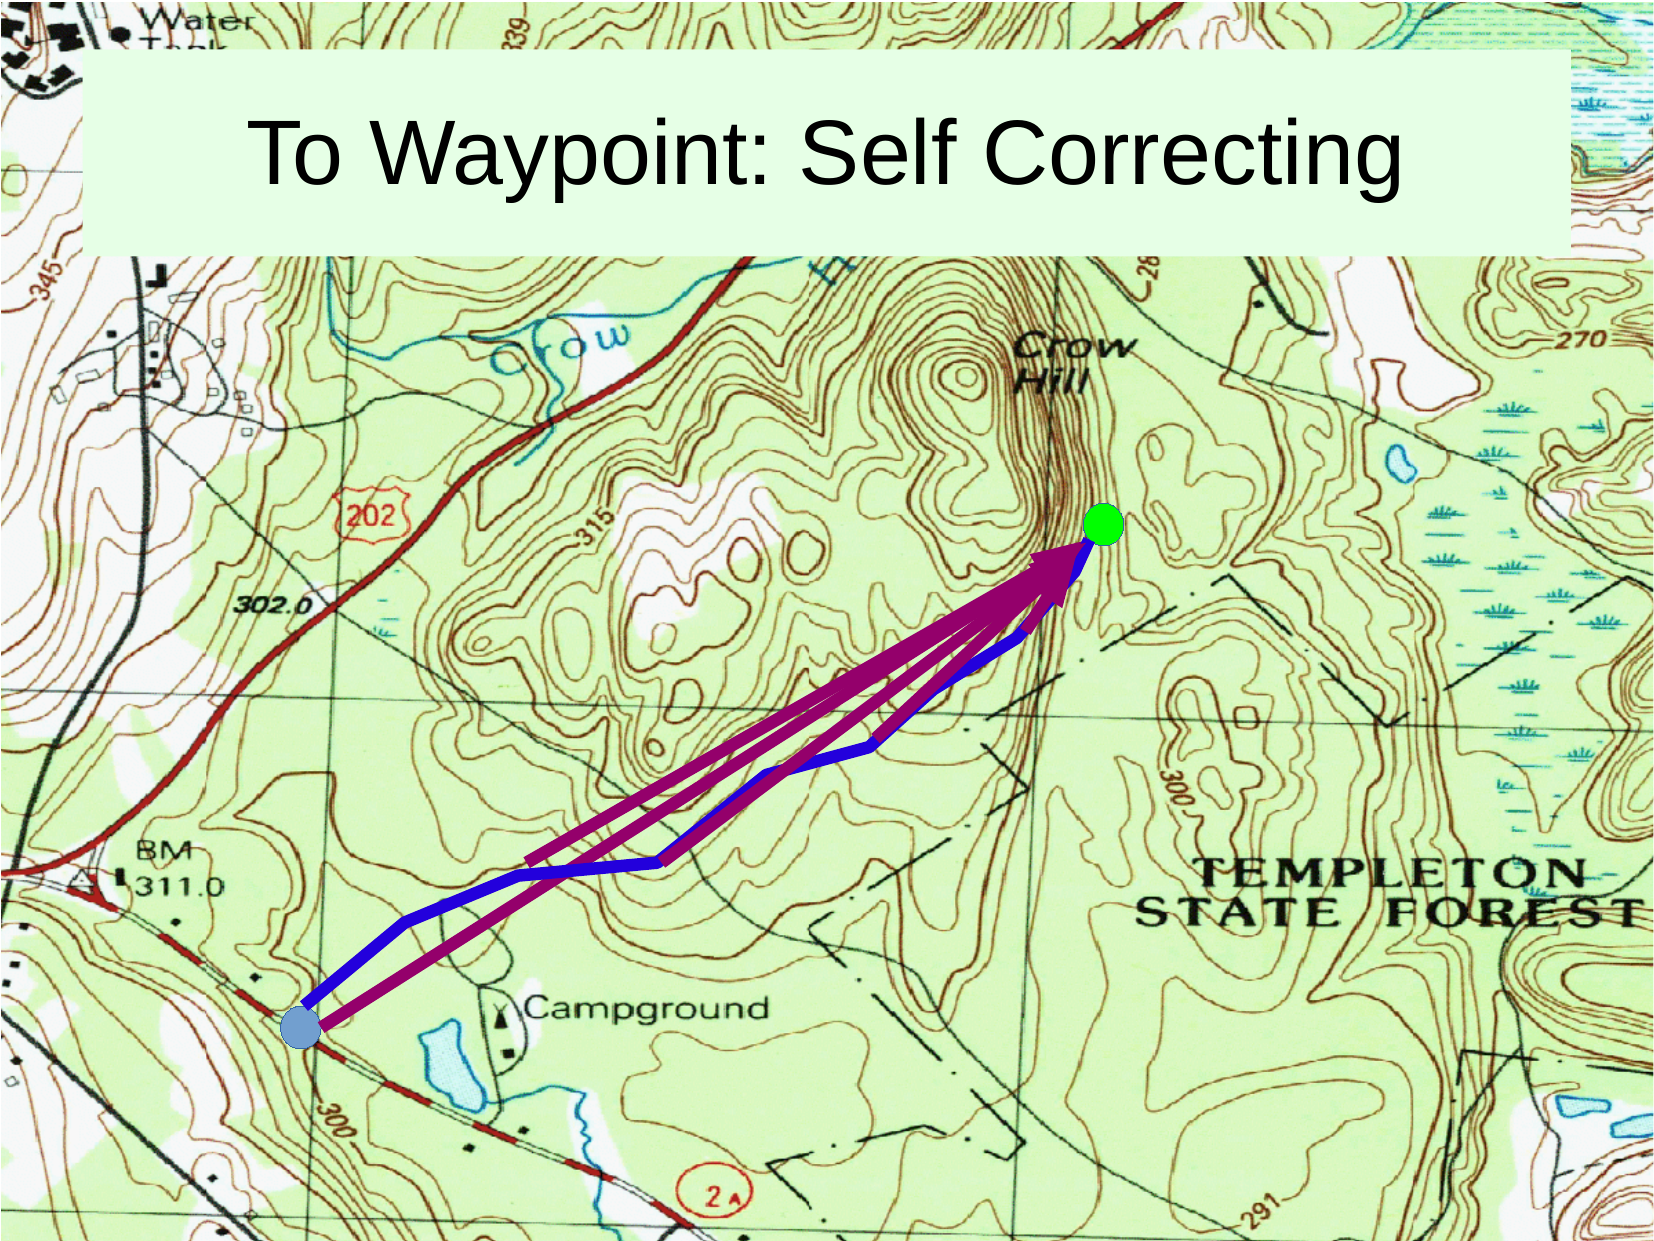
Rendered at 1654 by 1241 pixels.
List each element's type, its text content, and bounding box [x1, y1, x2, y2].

text_box [1083, 503, 1124, 546]
title To Waypoint: Self Correcting [82, 49, 1571, 257]
picture [1, 2, 1654, 1241]
text_box [280, 1006, 321, 1049]
